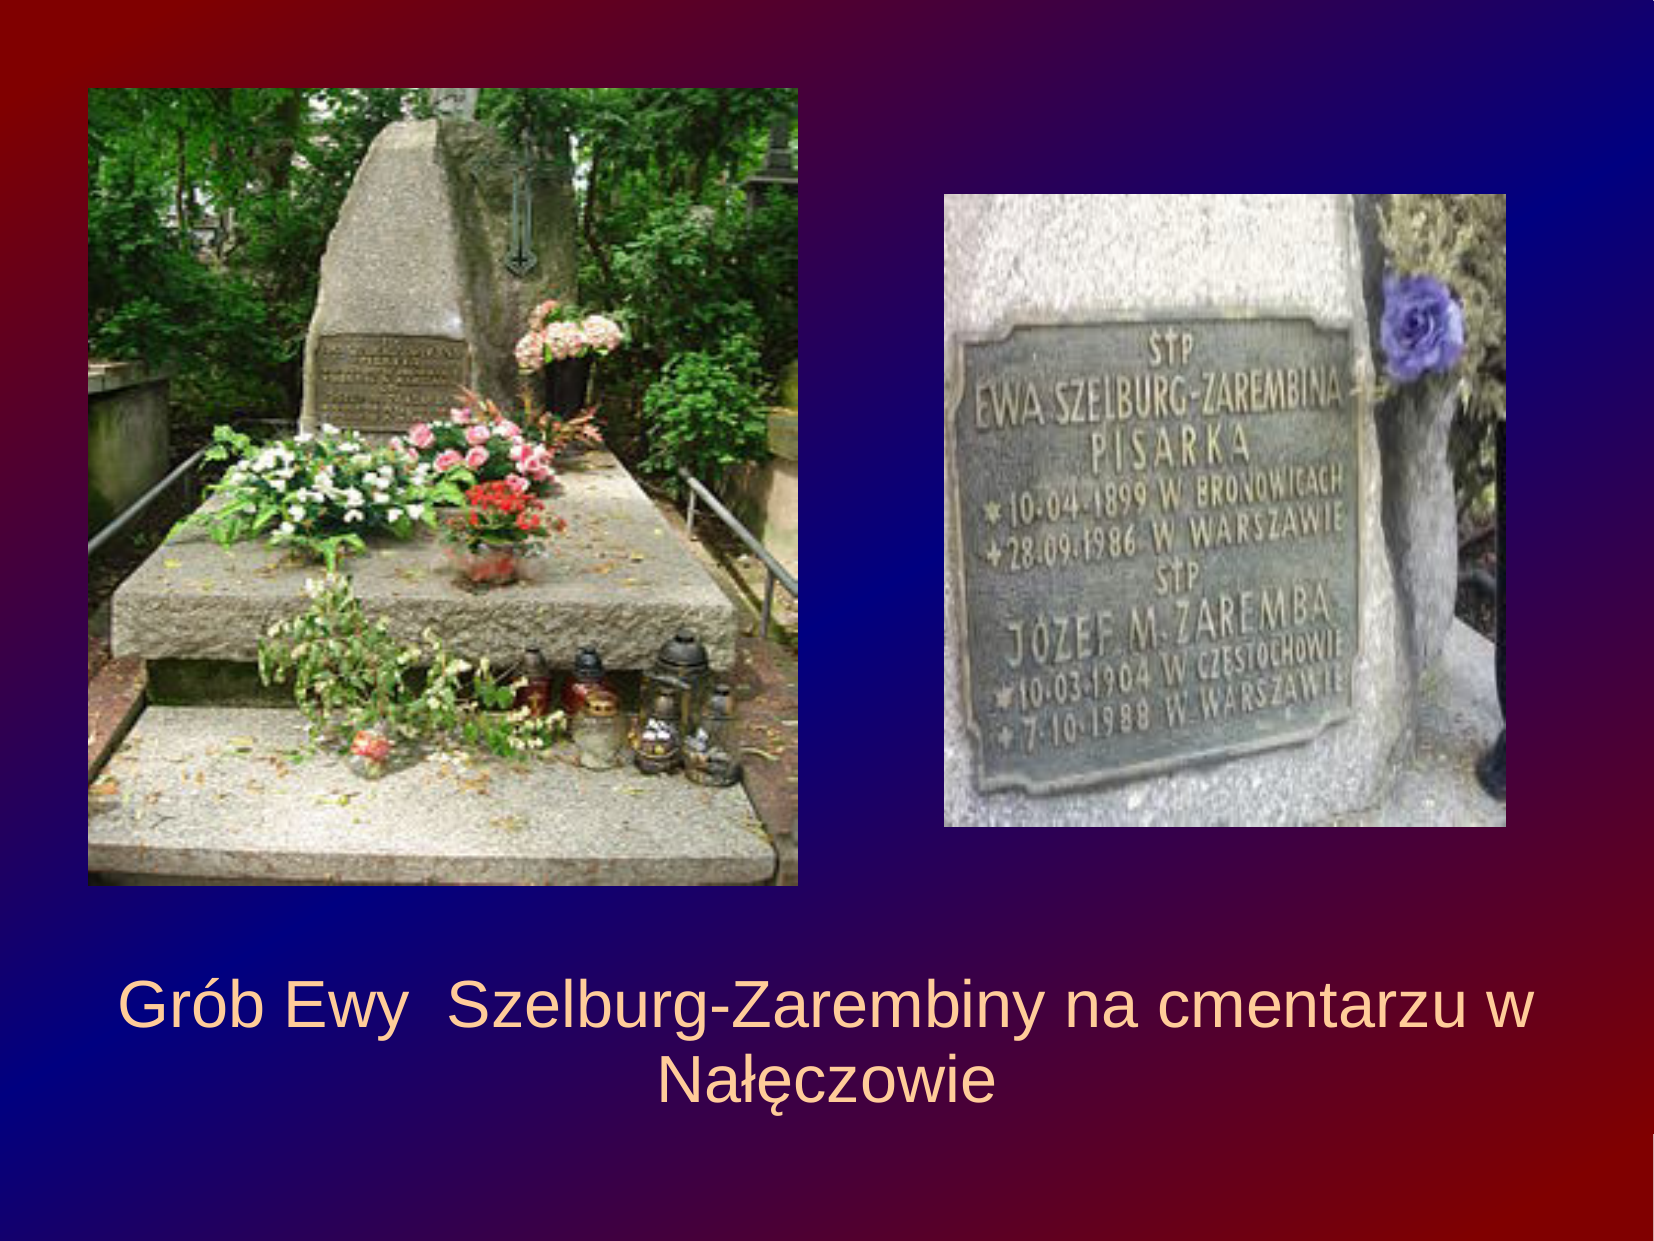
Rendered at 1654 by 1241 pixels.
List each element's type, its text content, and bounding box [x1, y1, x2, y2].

picture [88, 88, 798, 886]
subtitle Grób Ewy Szelburg-Zarembiny na cmentarzu w Nałęczowie [82, 966, 1571, 1117]
picture [944, 194, 1506, 827]
